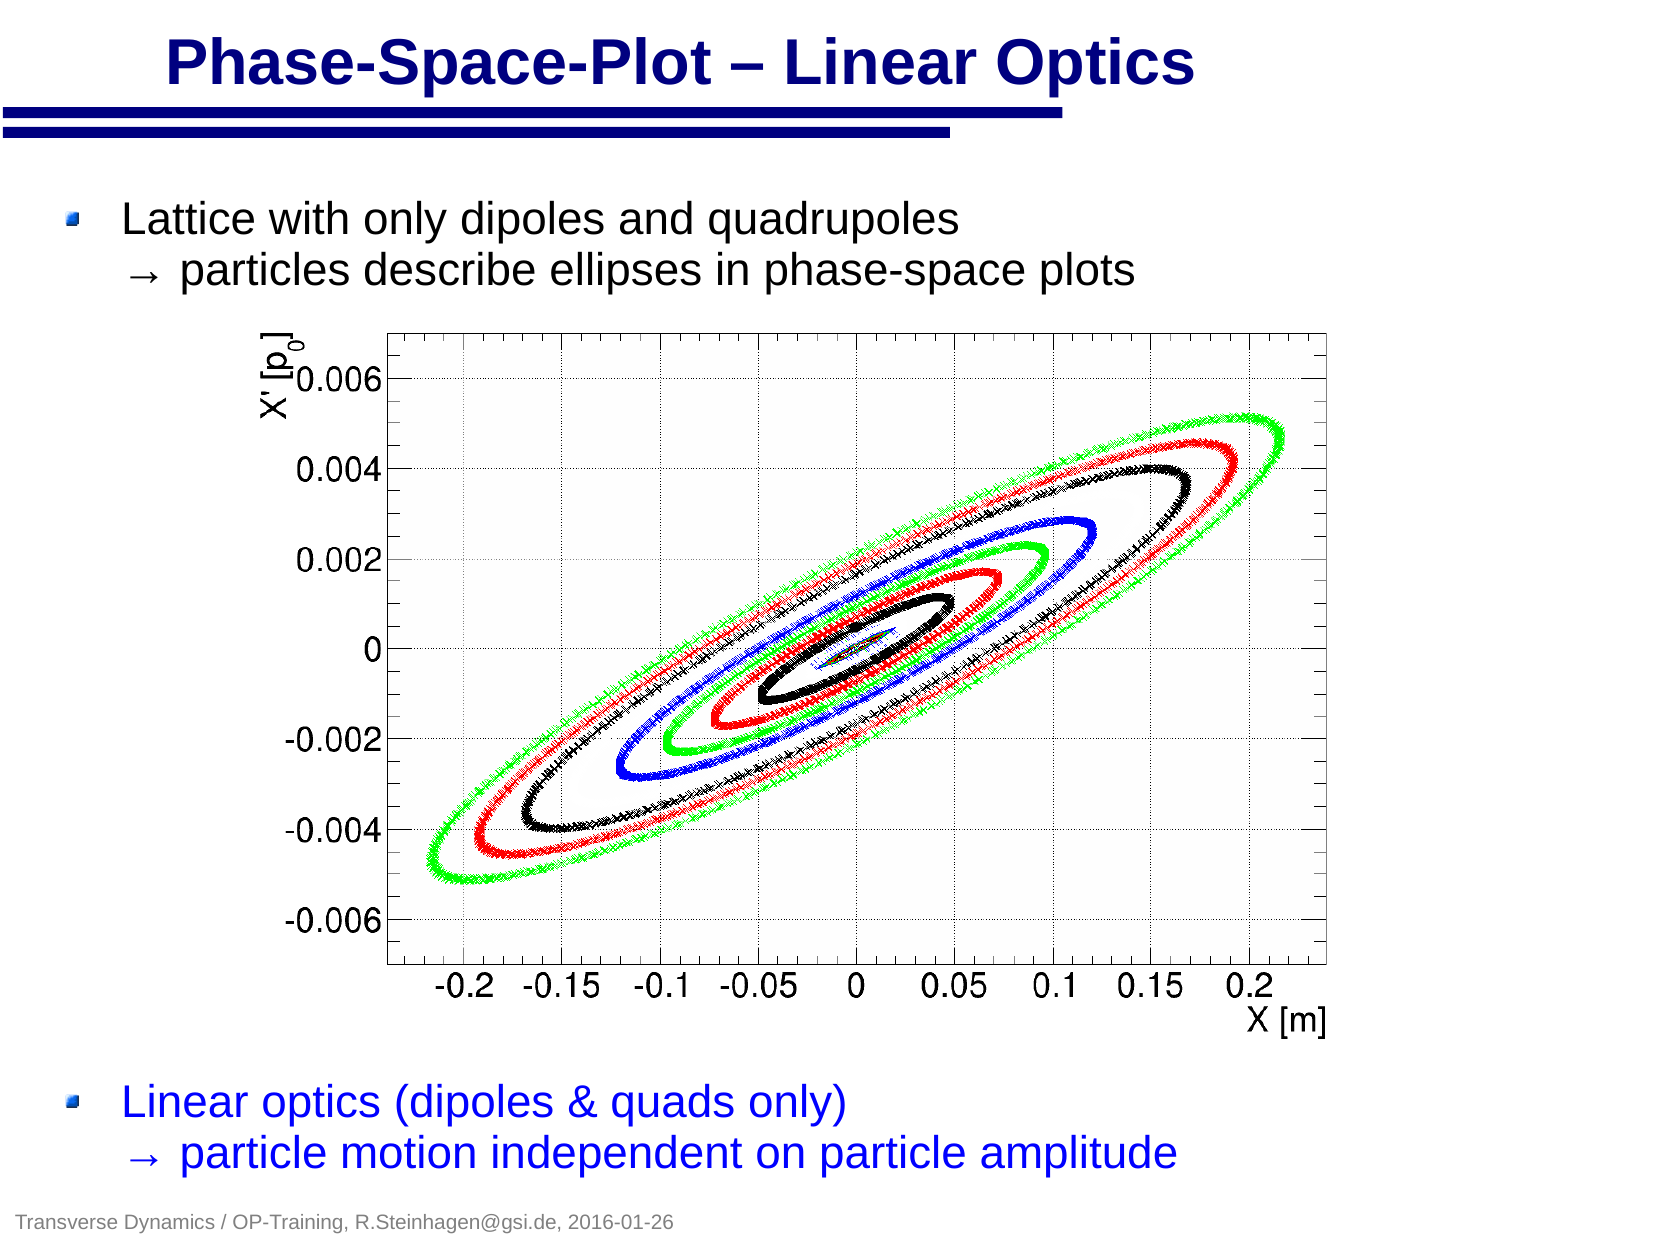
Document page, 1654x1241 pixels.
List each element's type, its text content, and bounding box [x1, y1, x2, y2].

picture [256, 318, 1347, 1052]
title Phase-Space-Plot – Linear Optics [165, 0, 1524, 124]
list Lattice with only dipoles and quadrupoles → particles describe ellipses in phase-space plots Linear optics (dipoles & quads only) → particle motion independent on particle amplitude [65, 192, 1628, 1205]
